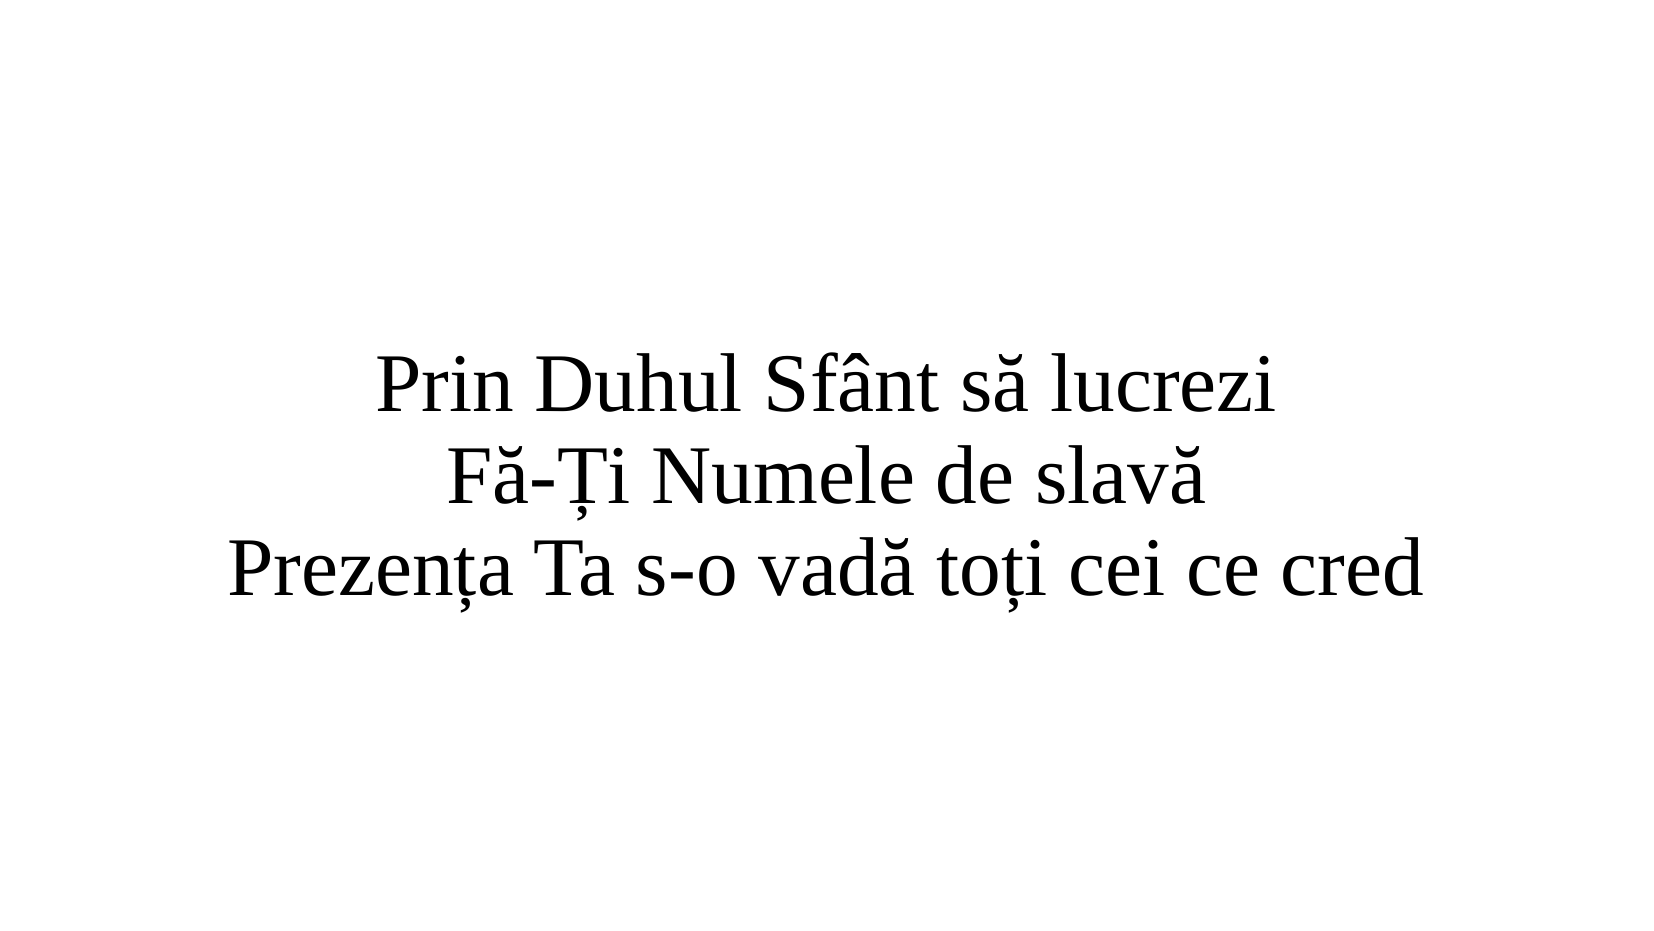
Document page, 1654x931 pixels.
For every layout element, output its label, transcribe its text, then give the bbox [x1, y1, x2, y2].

subtitle Prin Duhul Sfânt să lucrezi Fă-Ți Numele de slavă Prezența Ta s-o vadă toți cei ce cred [165, 205, 1489, 745]
